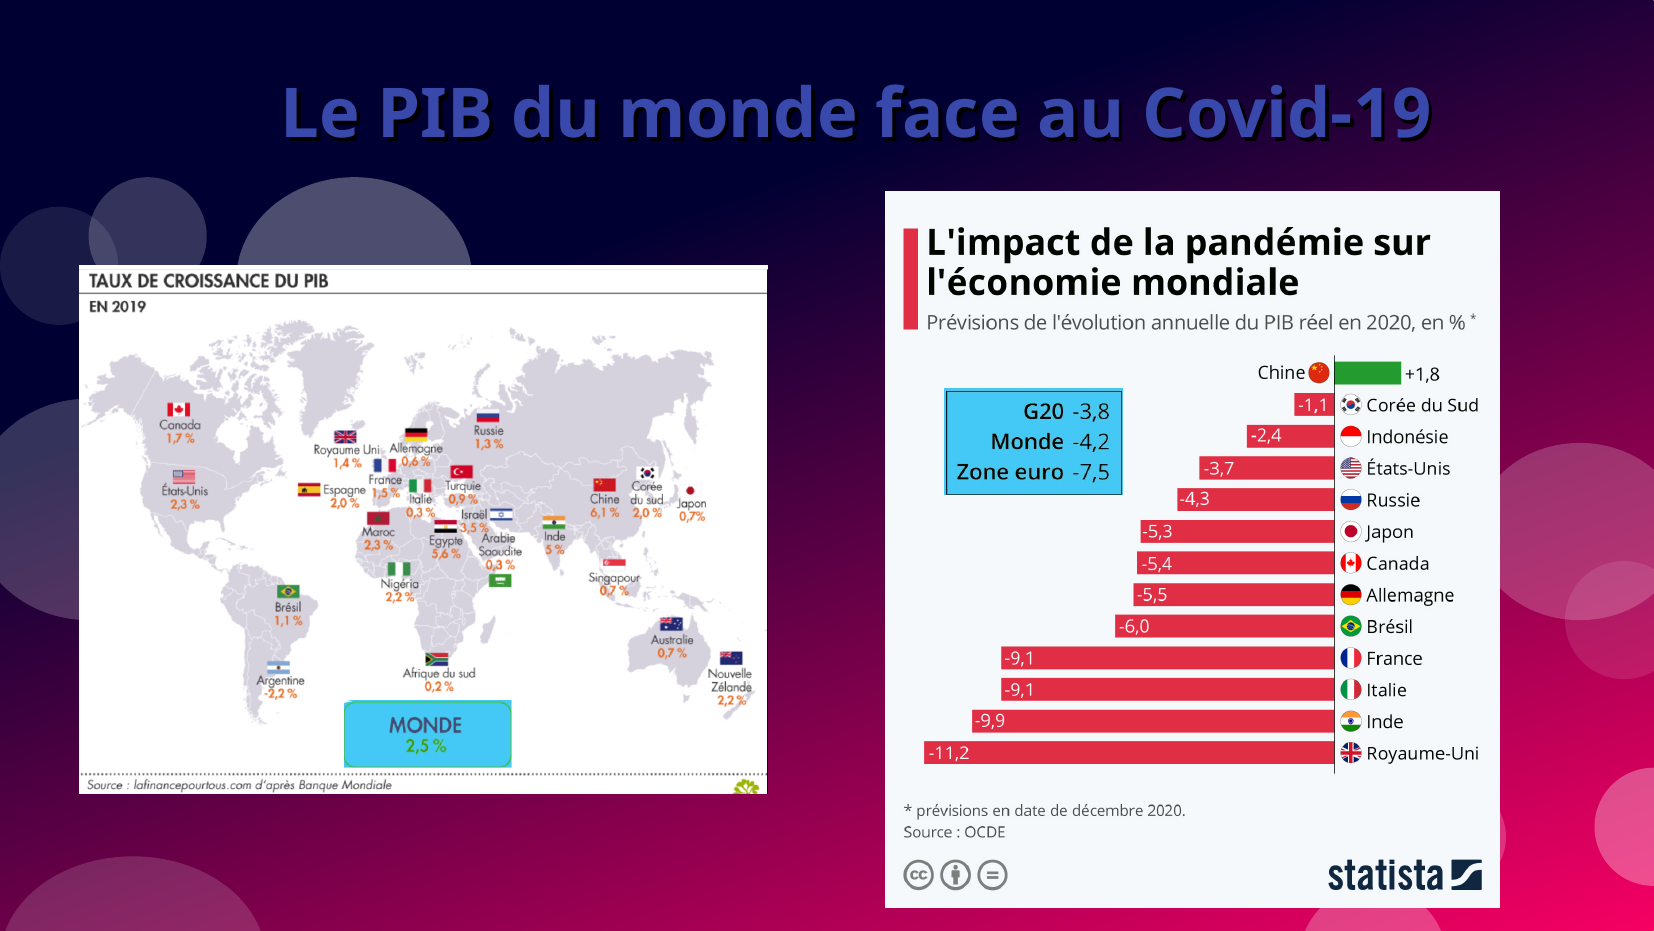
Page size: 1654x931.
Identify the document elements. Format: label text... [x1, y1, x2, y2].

picture [885, 191, 1500, 908]
picture [59, 265, 768, 794]
title Le PIB du monde face au Covid-19 [118, 29, 1595, 192]
